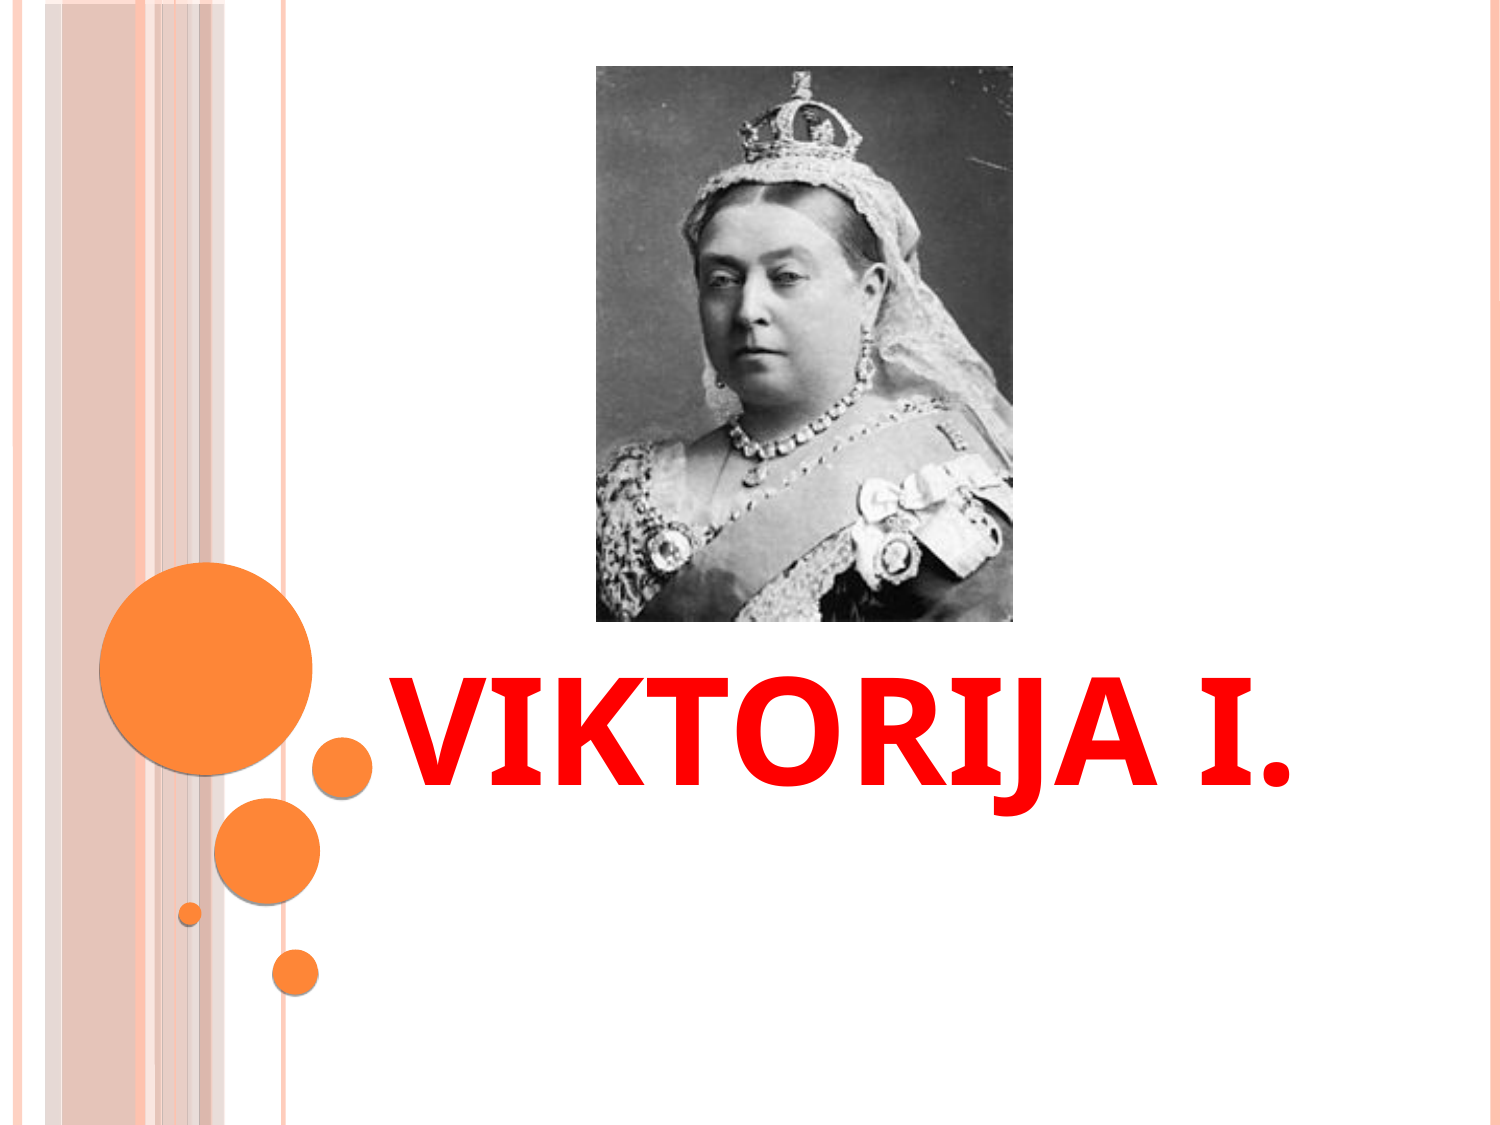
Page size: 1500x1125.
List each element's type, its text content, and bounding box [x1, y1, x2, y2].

title Viktorija I. [375, 515, 1388, 824]
picture [596, 66, 1013, 622]
